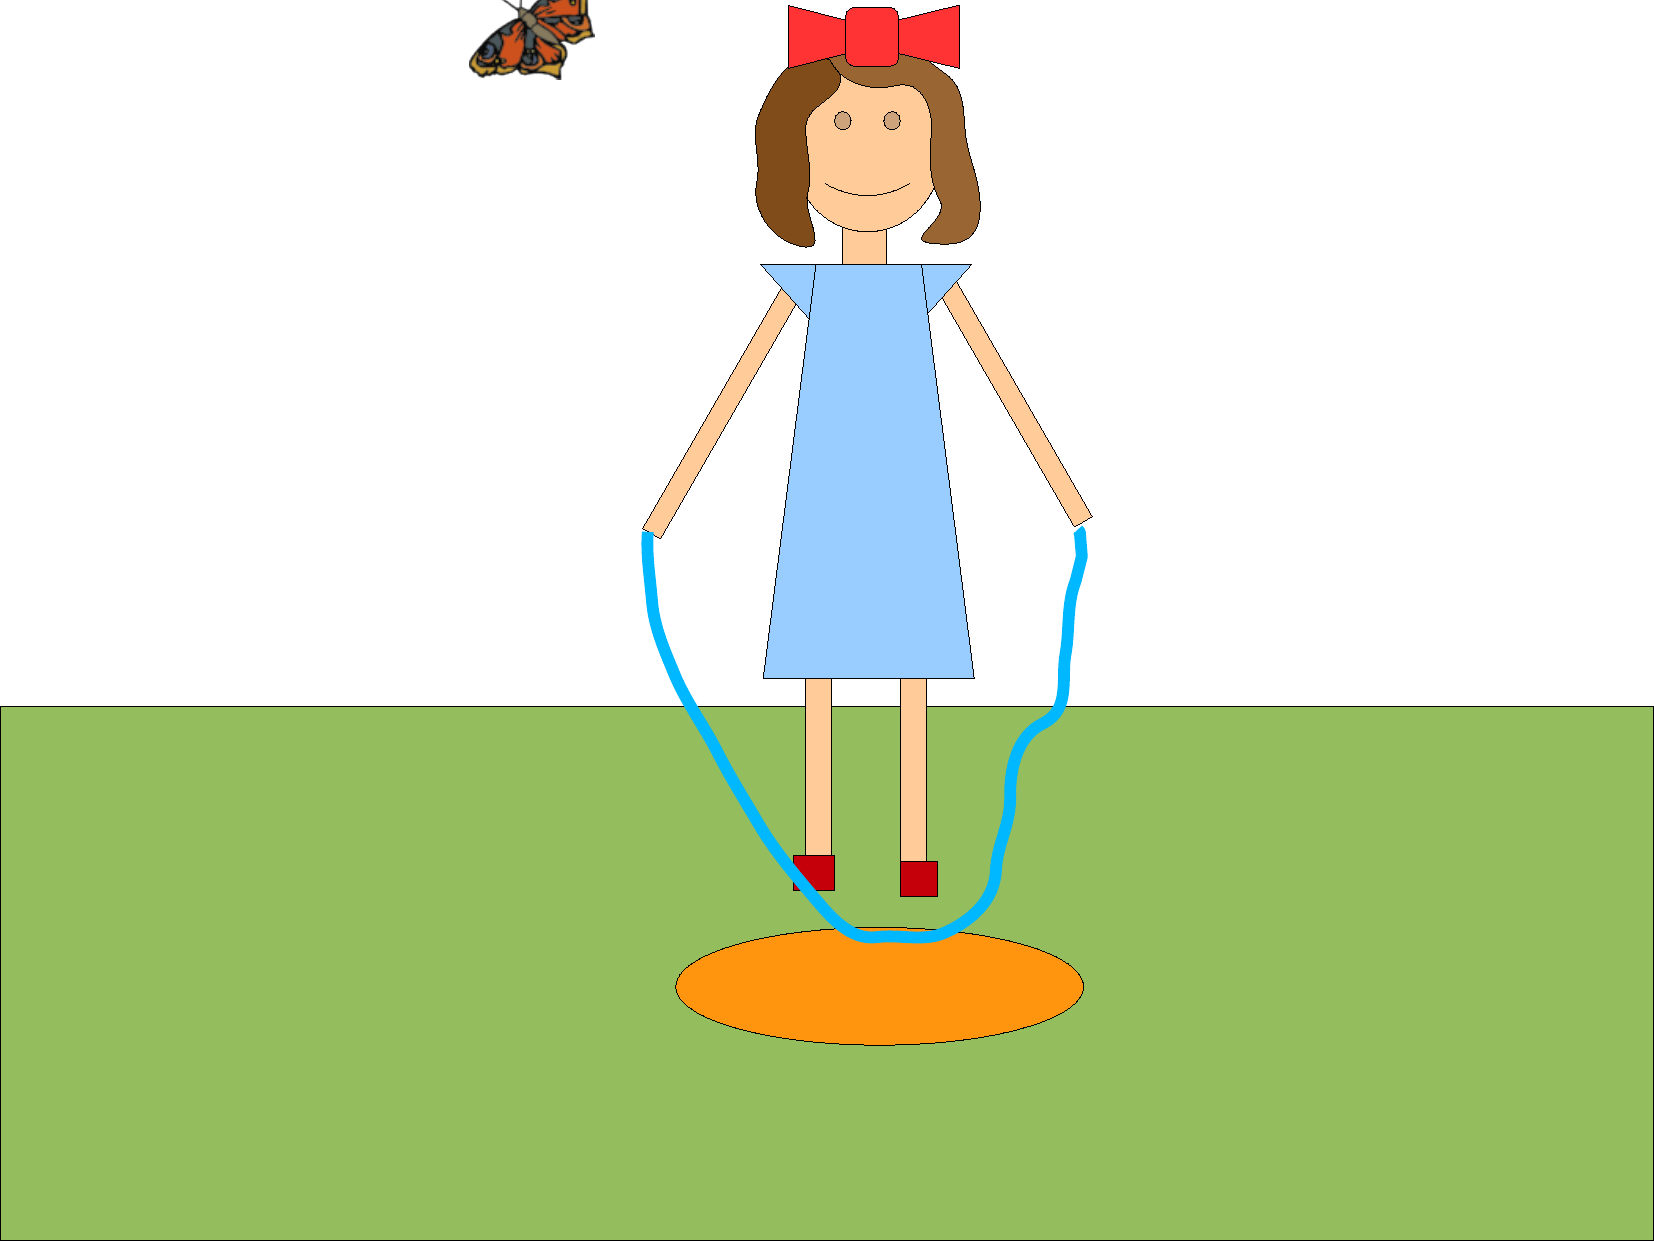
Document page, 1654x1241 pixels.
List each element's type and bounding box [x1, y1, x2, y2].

text_box [642, 5, 1093, 931]
picture [469, 0, 595, 80]
text_box [0, 706, 1654, 1241]
